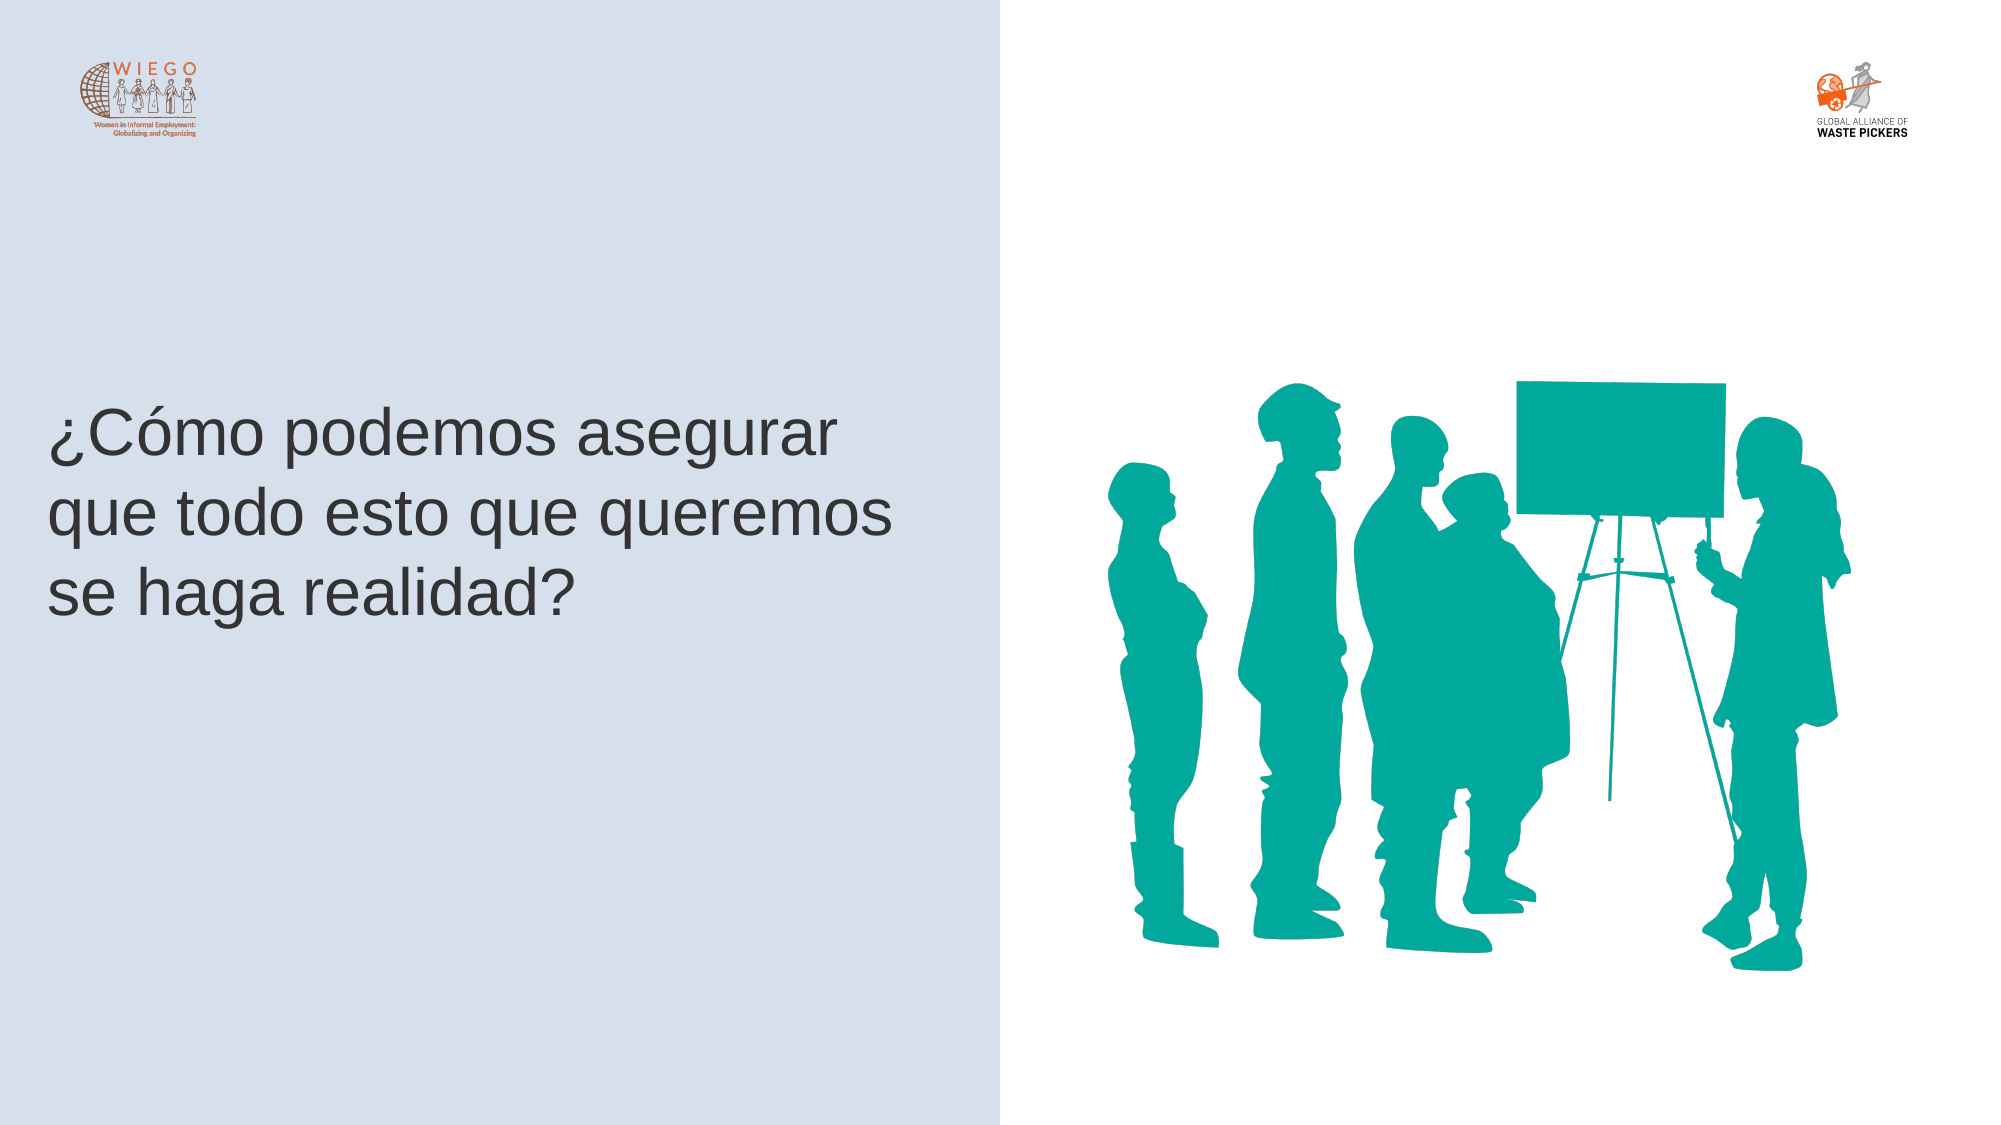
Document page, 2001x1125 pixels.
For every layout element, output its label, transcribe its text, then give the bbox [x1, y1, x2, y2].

picture [80, 62, 196, 137]
picture [1817, 62, 1908, 137]
text_box ¿Cómo podemos asegurar que todo esto que queremos se haga realidad? [32, 381, 979, 672]
picture [1108, 381, 1851, 972]
